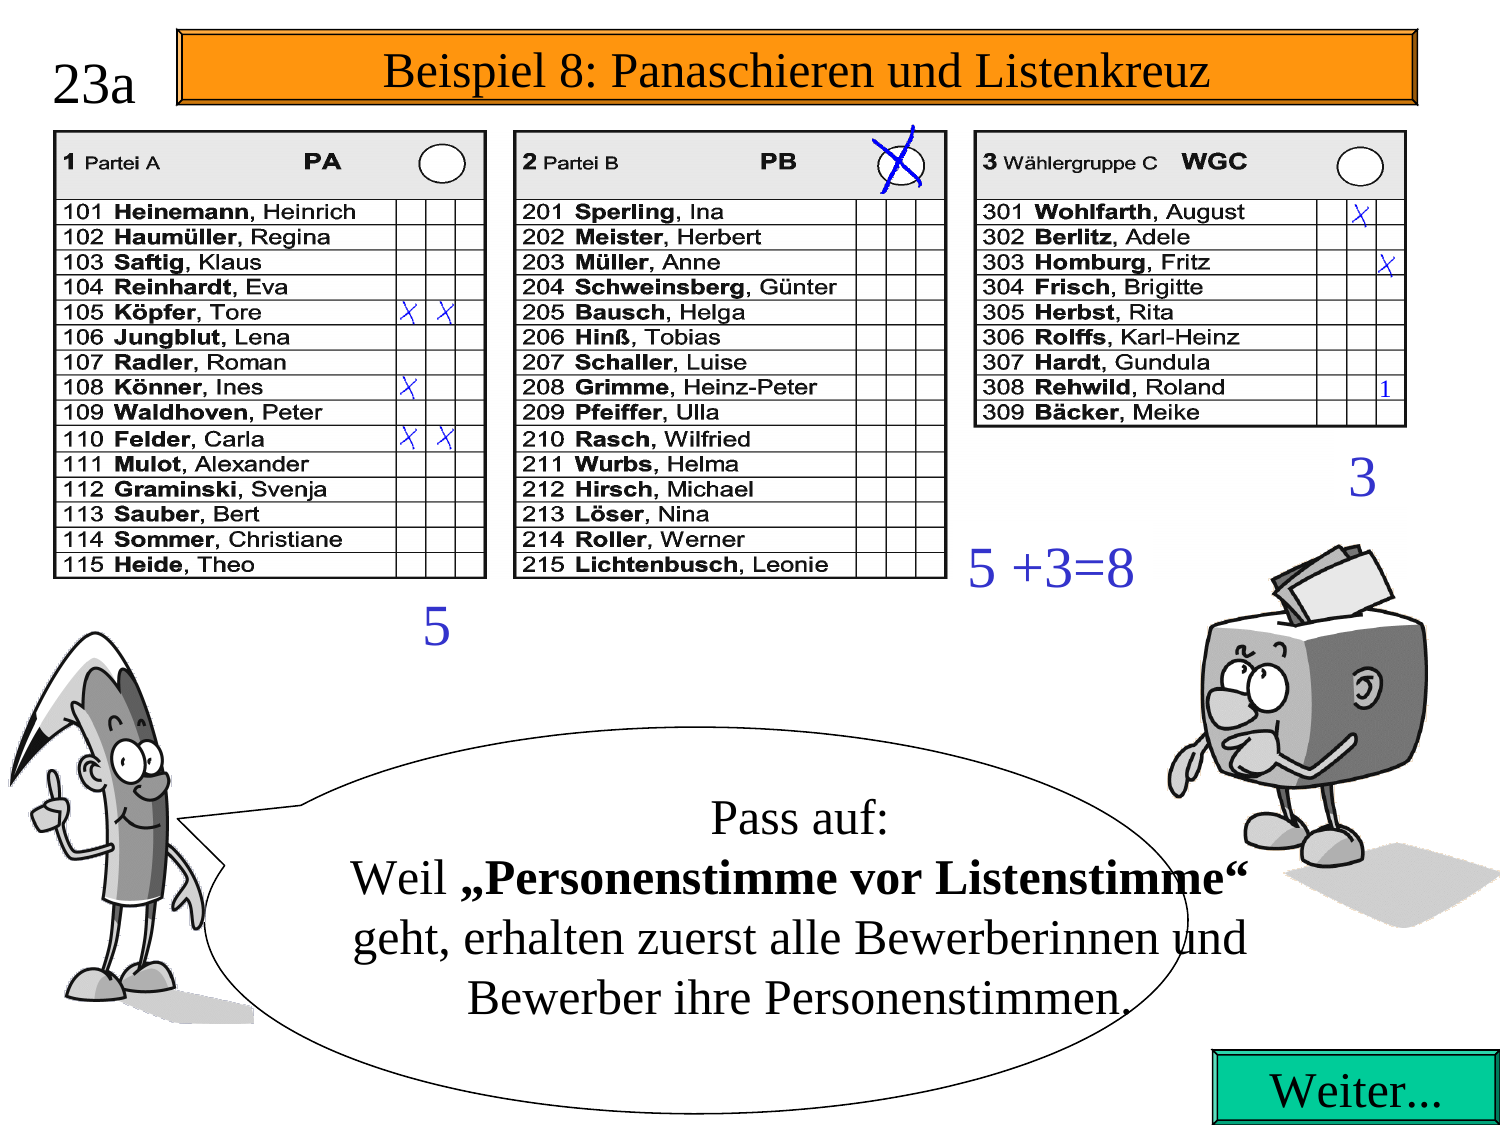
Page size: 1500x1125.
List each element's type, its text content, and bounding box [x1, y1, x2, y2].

picture [53, 122, 1500, 928]
text_box Pass auf: Weil „Personenstimme vor Listenstimme“ geht, erhalten zuerst alle Bewerberinnen und Bewerber ihre Personenstimmen. [254, 727, 1188, 1114]
text_box 1 [1364, 364, 1427, 428]
text_box 5 +3=8 [953, 521, 1154, 597]
text_box 23a [37, 37, 160, 138]
text_box Weiter... [1218, 1055, 1495, 1120]
picture [4, 623, 254, 1024]
text_box 5 [407, 579, 508, 655]
text_box Beispiel 8: Panaschieren und Listenkreuz [183, 35, 1412, 99]
text_box 3 [1333, 430, 1434, 506]
